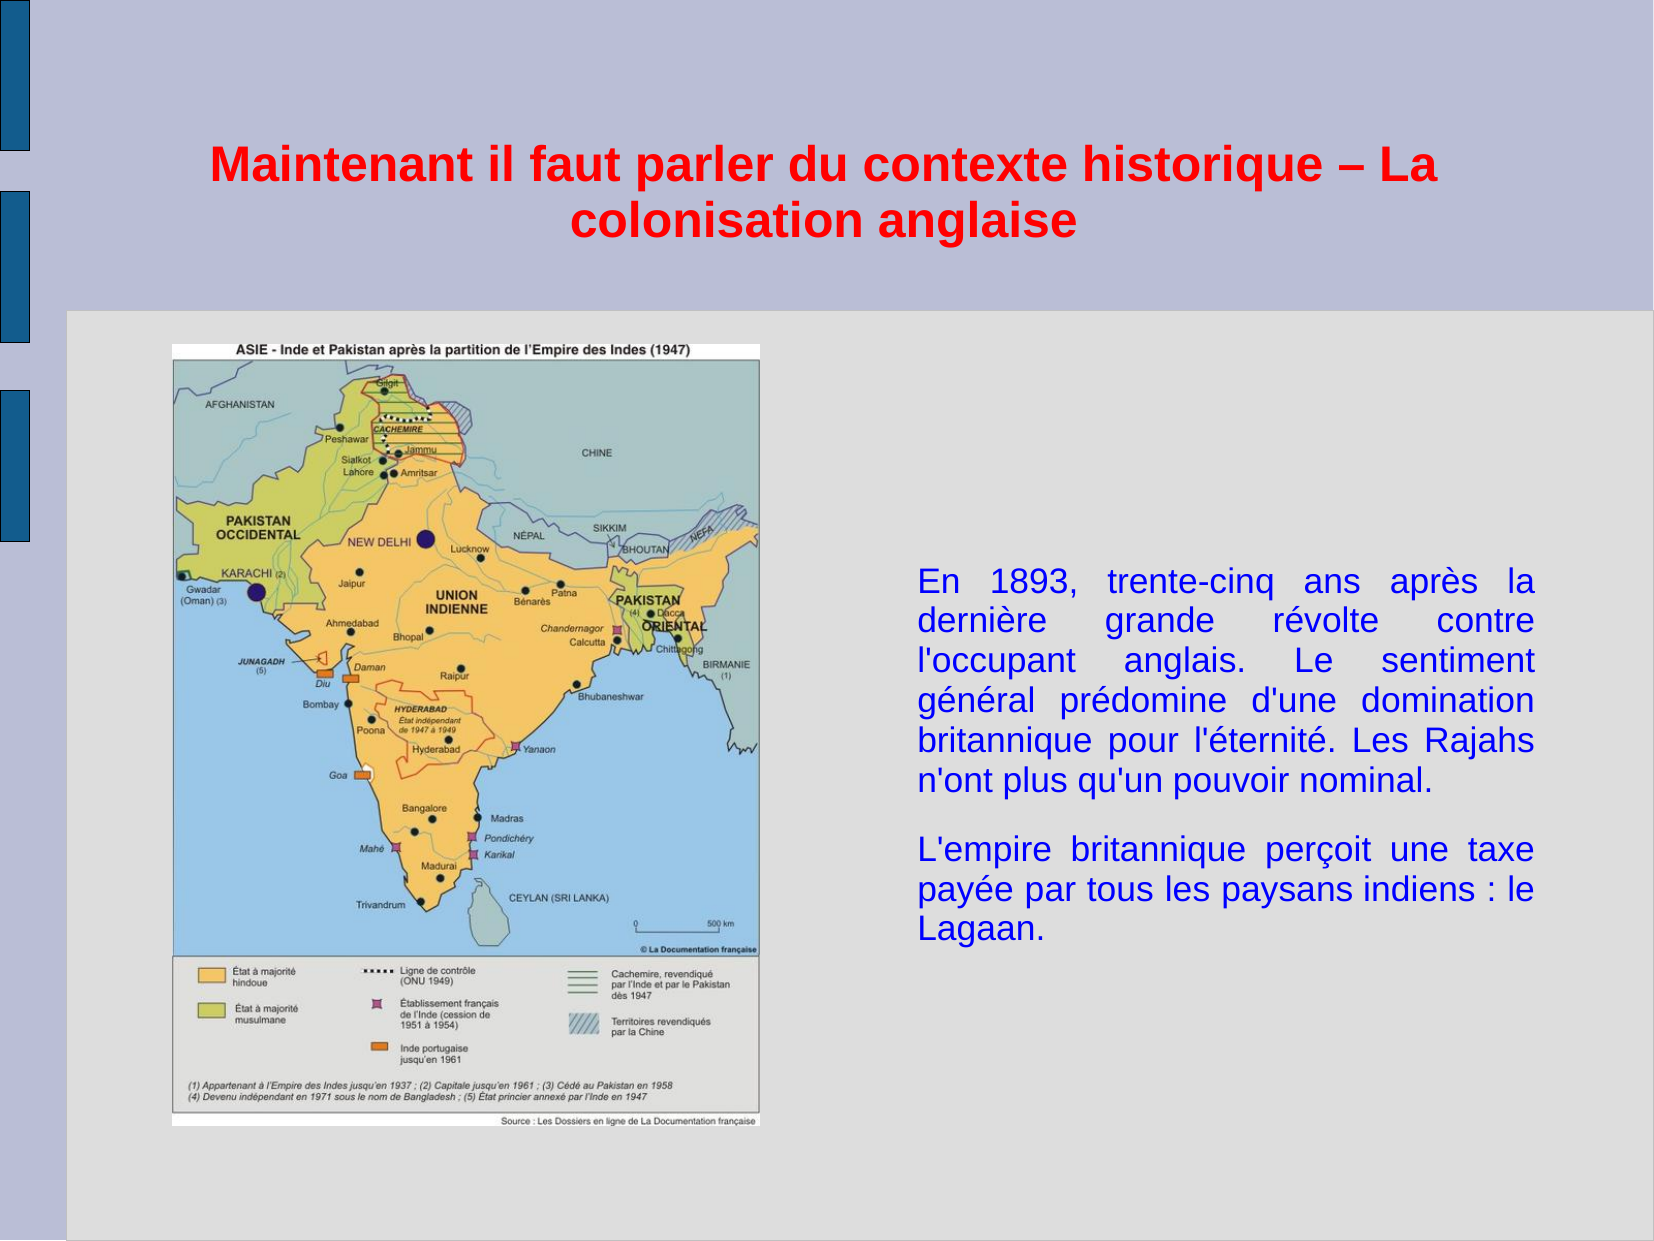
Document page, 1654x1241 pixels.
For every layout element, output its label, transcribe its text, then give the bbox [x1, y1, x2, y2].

title Maintenant il faut parler du contexte historique – La colonisation anglaise [118, 88, 1531, 296]
picture [172, 344, 760, 1126]
list En 1893, trente-cinq ans après la dernière grande révolte contre l'occupant anglais. Le sentiment général prédomine d'une domination britannique pour l'éternité. Les Rajahs n'ont plus qu'un pouvoir nominal. L'empire britannique perçoit une taxe payée par tous les paysans indiens : le Lagaan. [846, 561, 1536, 1016]
